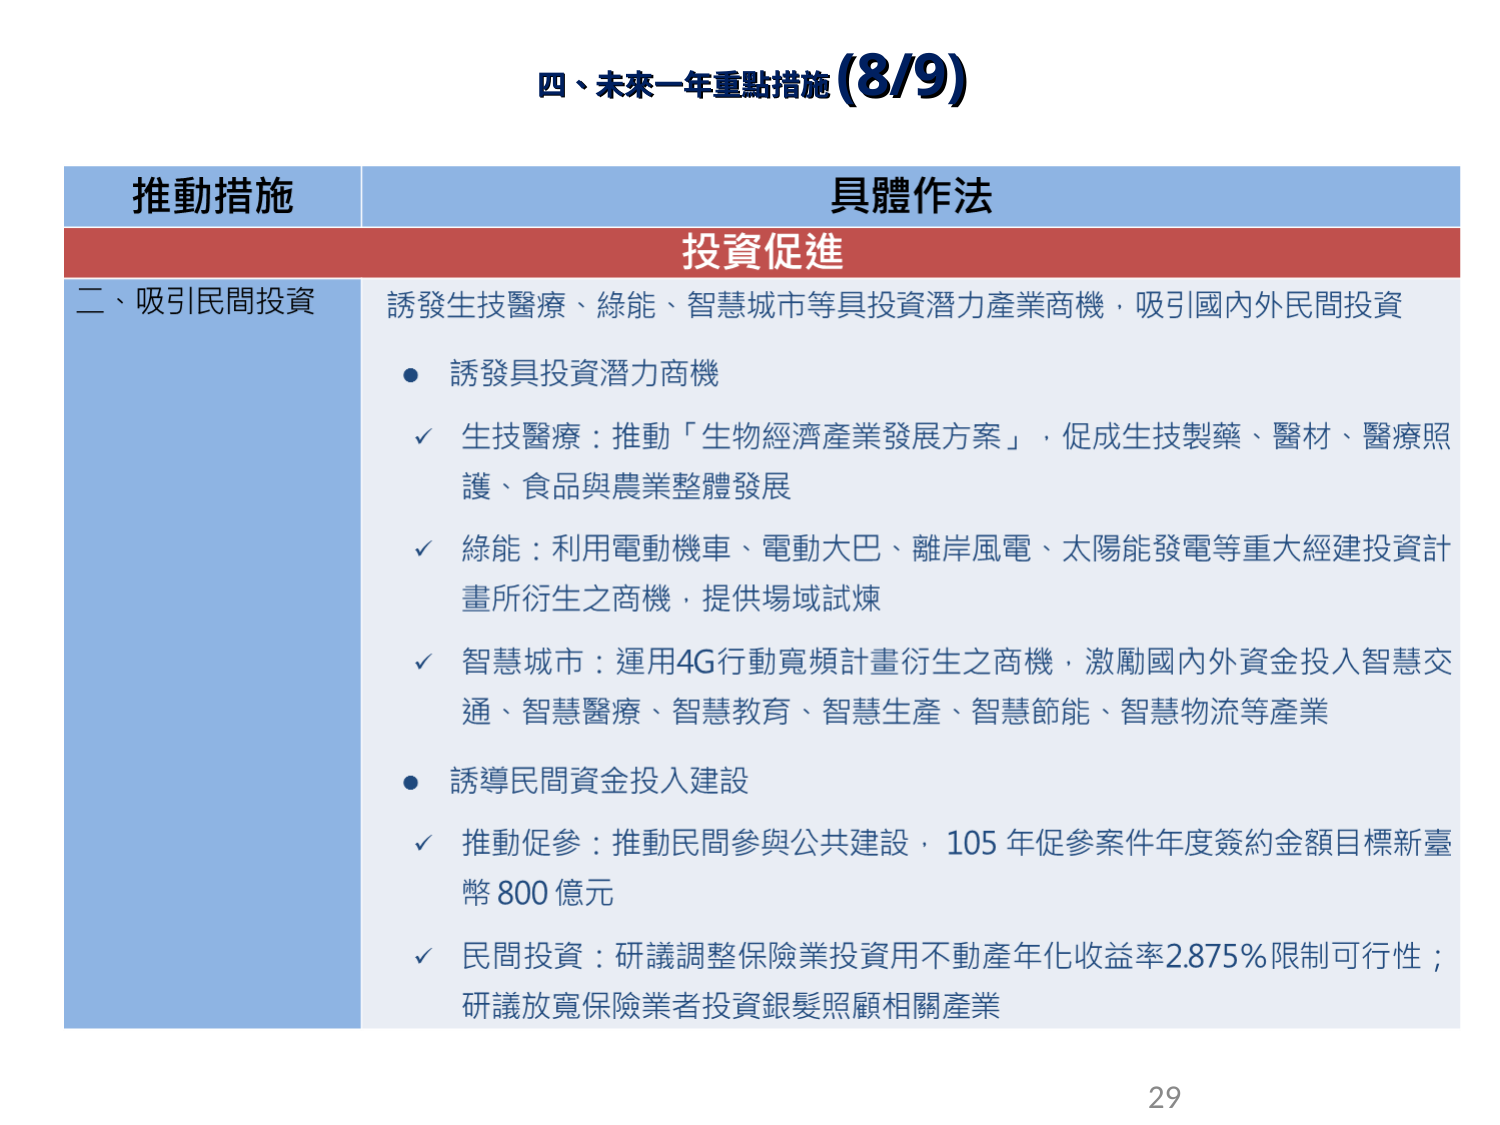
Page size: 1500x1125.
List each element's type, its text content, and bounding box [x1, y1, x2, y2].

picture [63, 159, 1461, 1043]
title 四、未來一年重點措施(8/9) [0, 19, 1500, 125]
text_box 29 [1132, 1065, 1483, 1125]
